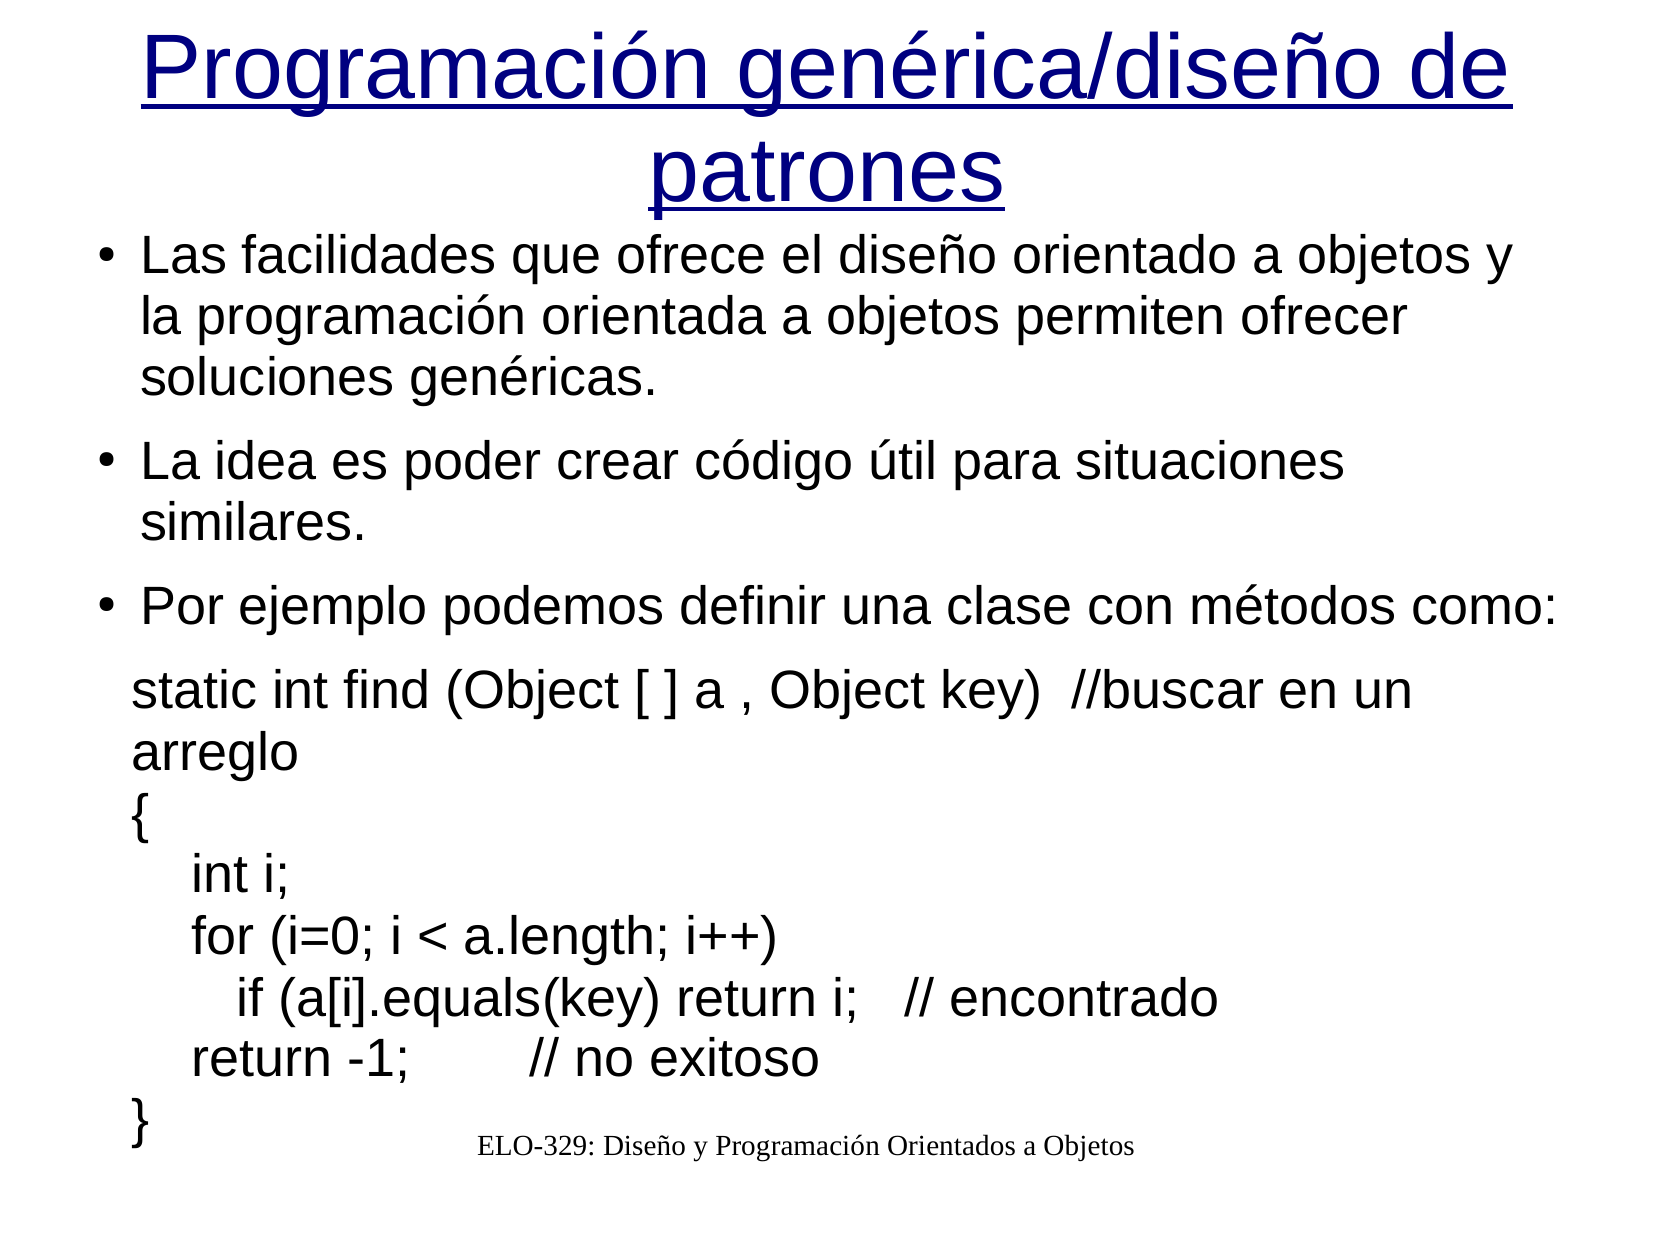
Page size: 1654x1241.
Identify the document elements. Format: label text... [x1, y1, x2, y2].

title Programación genérica/diseño de patrones [82, 4, 1571, 225]
list Las facilidades que ofrece el diseño orientado a objetos y la programación orientada a objetos permiten ofrecer soluciones genéricas. La idea es poder crear código útil para situaciones similares. Por ejemplo podemos definir una clase con métodos como: static int find (Object [ ] a , Object key) //buscar en un arreglo ‏ { int i; for (i=0; i < a.length; i++)‏ if (a[i].equals(key) return i; // encontrado return -1; // no exitoso } [82, 225, 1571, 1201]
